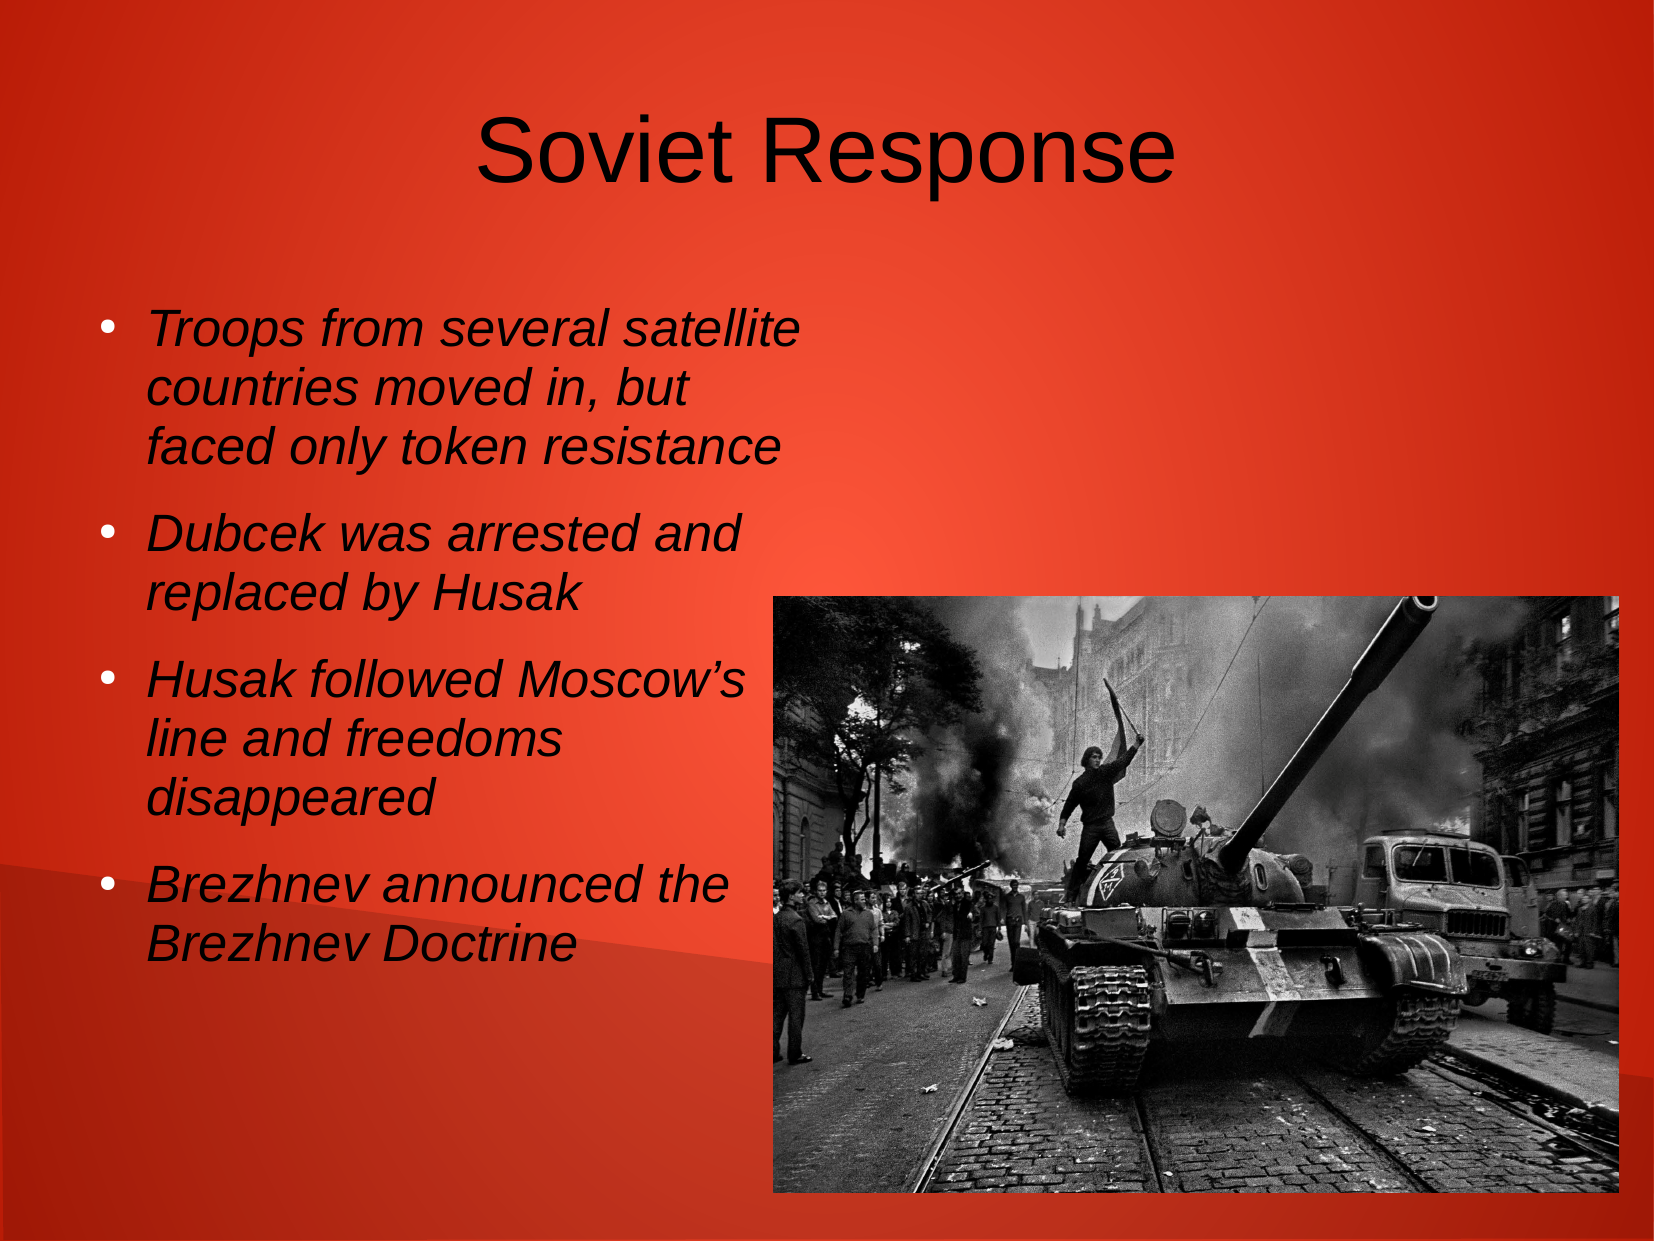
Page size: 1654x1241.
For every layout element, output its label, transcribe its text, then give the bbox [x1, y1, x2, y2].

list Troops from several satellite countries moved in, but faced only token resistance Dubcek was arrested and replaced by Husak Husak followed Moscow’s line and freedoms disappeared Brezhnev announced the Brezhnev Doctrine [82, 299, 809, 1019]
picture [773, 596, 1619, 1193]
title Soviet Response [82, 47, 1571, 252]
